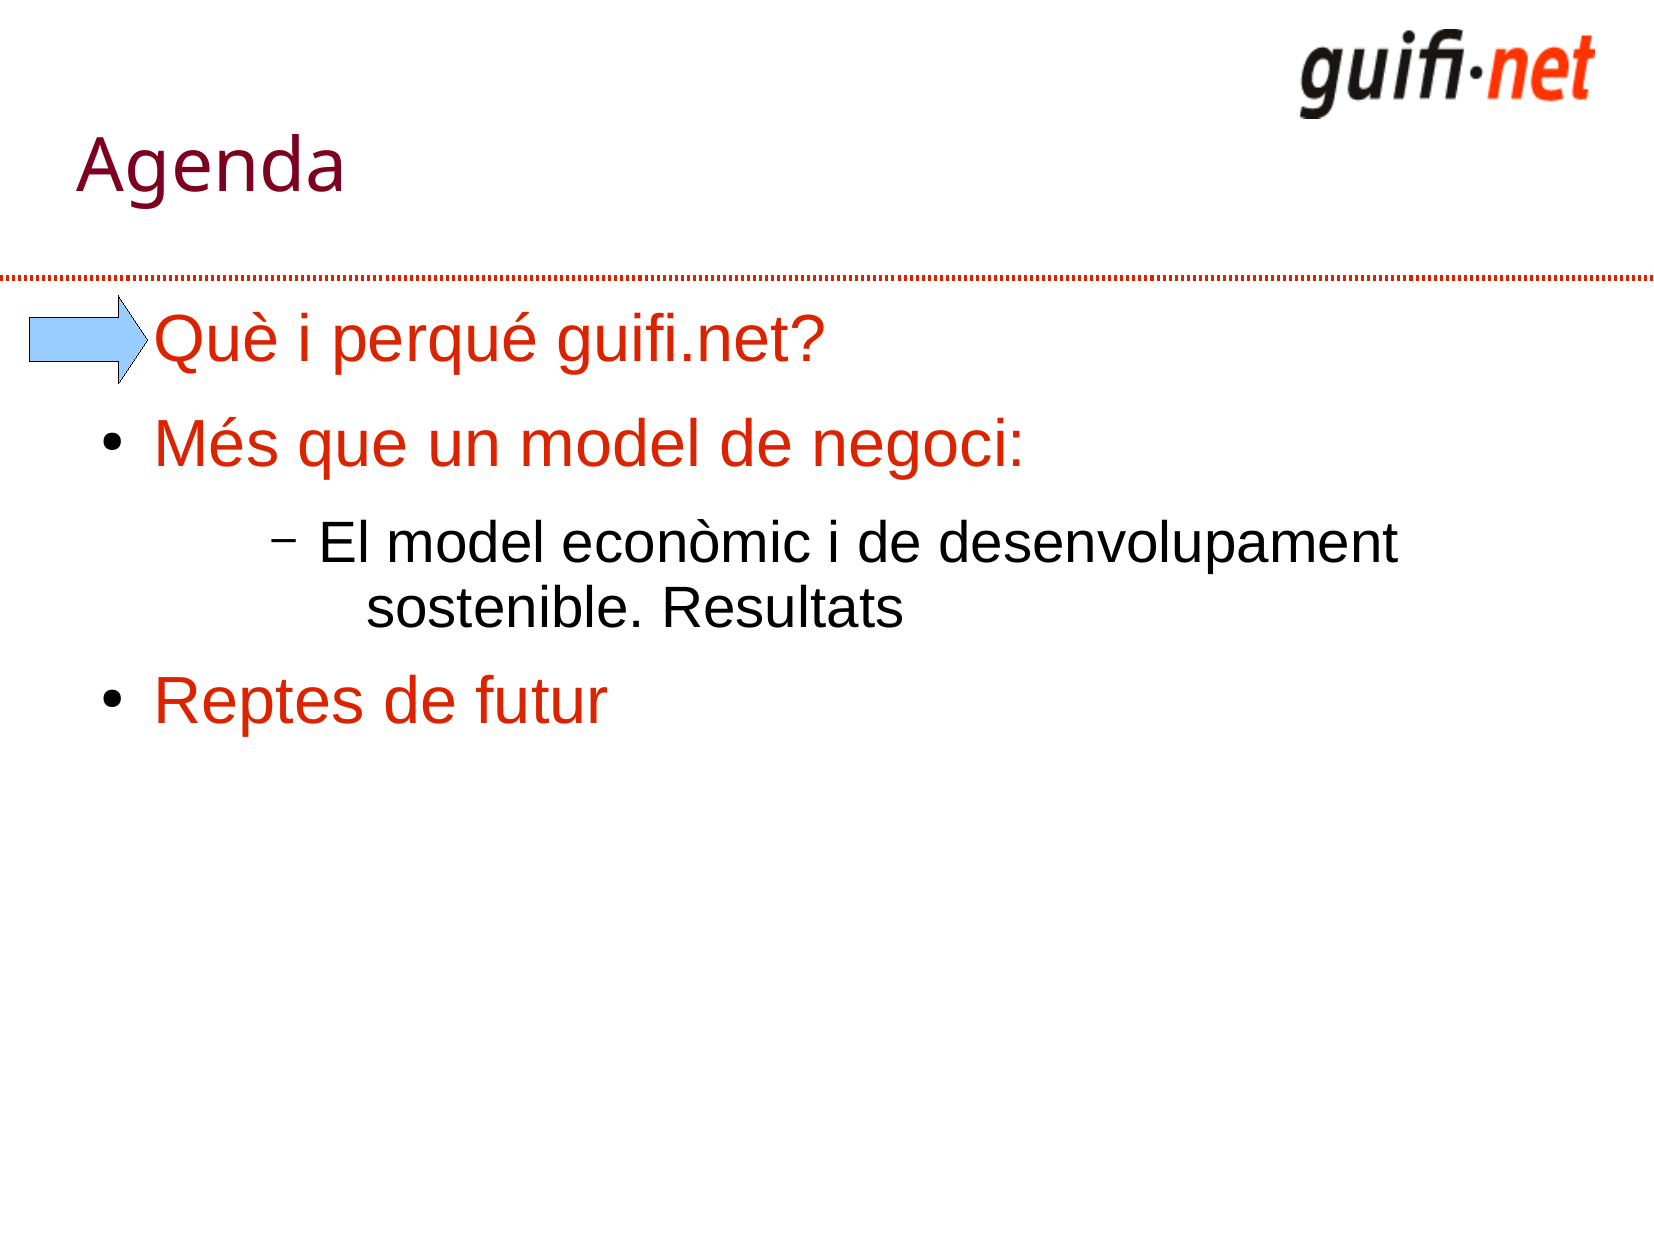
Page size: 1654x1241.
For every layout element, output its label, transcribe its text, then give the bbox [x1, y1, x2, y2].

list Què i perqué guifi.net? Més que un model de negoci: El model econòmic i de desenvolupament sostenible. Resultats Reptes de futur [82, 301, 1571, 1105]
picture [1299, 29, 1595, 119]
title Agenda [76, 66, 1093, 259]
text_box [29, 295, 148, 384]
